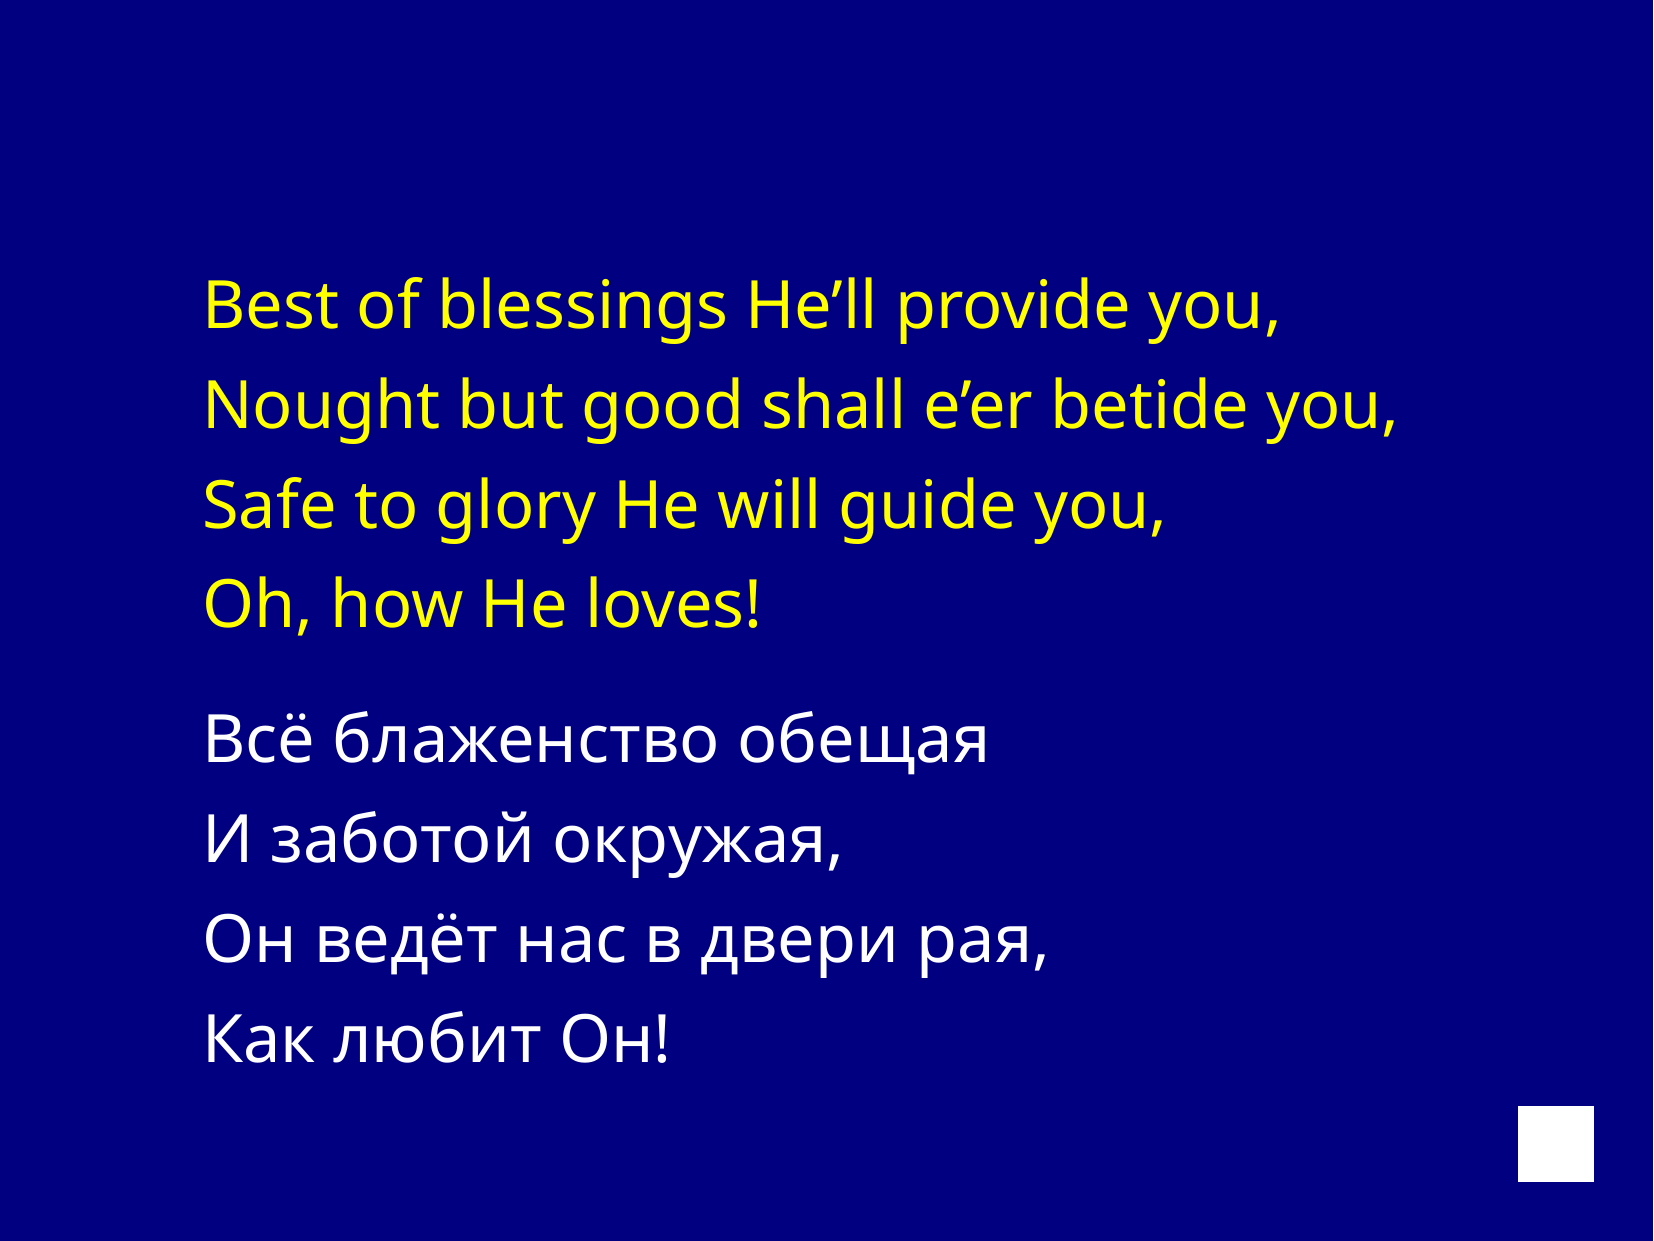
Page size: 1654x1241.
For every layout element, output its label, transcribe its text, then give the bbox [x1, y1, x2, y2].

text_box [1518, 1106, 1594, 1182]
text_box Best of blessings He’ll provide you, Nought but good shall e’er betide you, Safe to glory He will guide you, Oh, how He loves! [75, 150, 1576, 638]
text_box Всё блаженство обещая И заботой окружая, Он ведёт нас в двери рая, Как любит Он! [75, 675, 1576, 1163]
